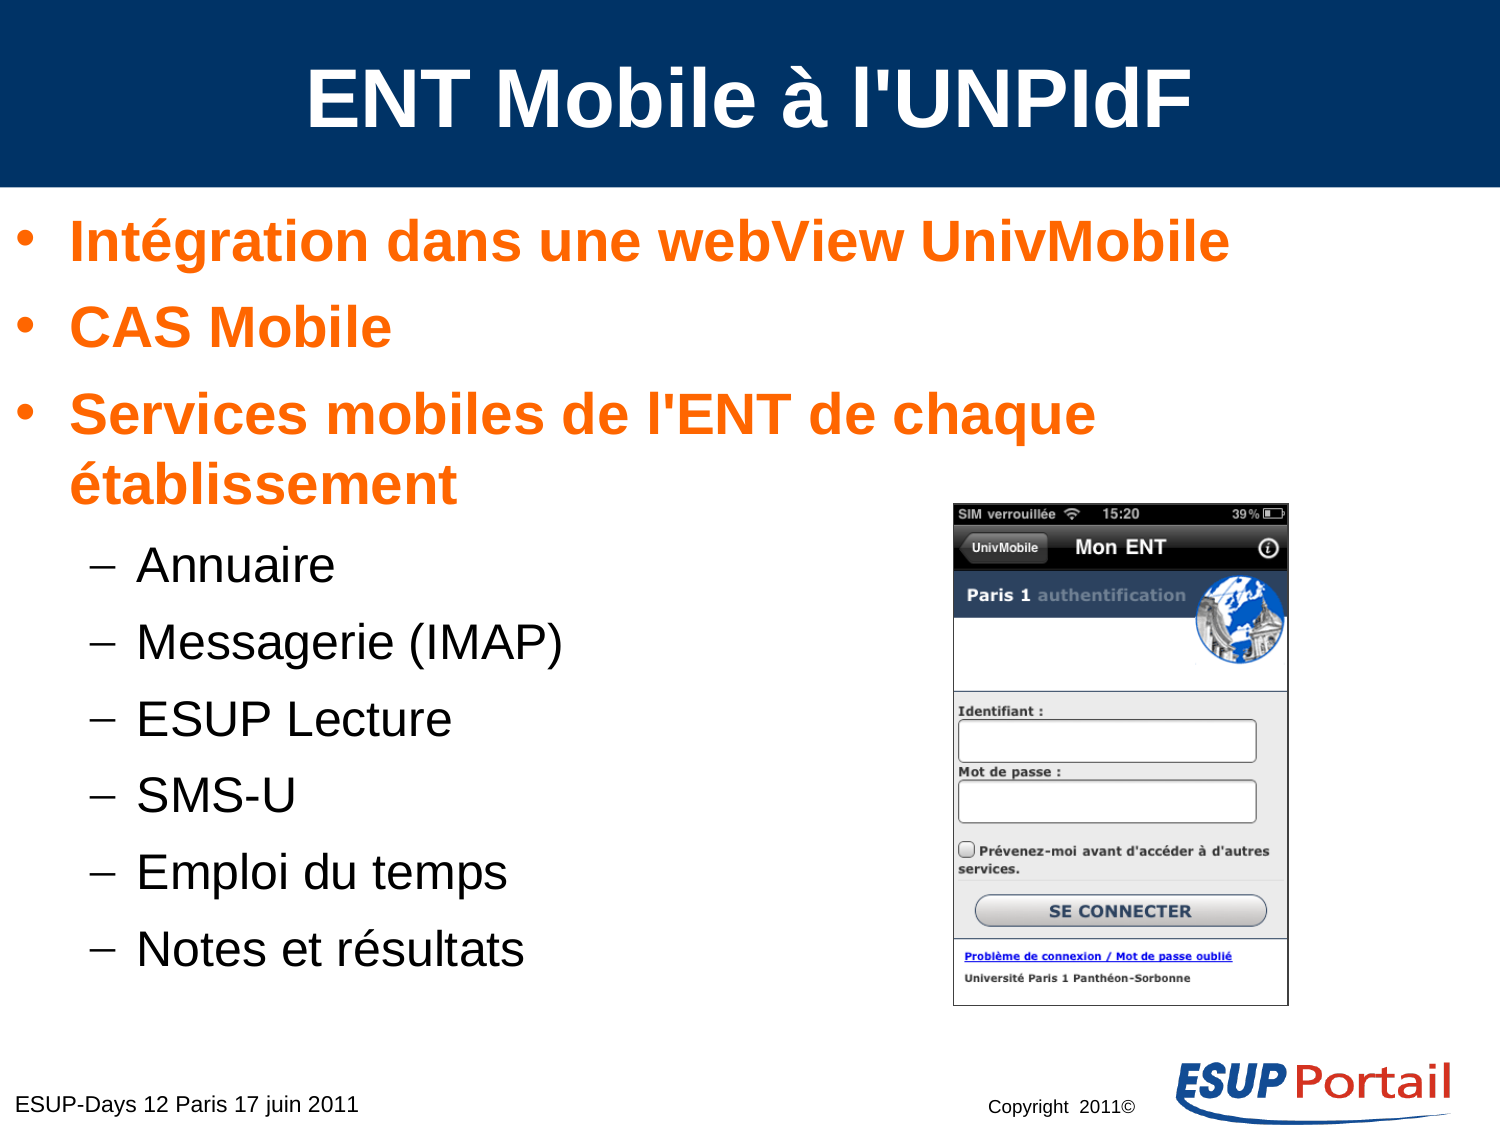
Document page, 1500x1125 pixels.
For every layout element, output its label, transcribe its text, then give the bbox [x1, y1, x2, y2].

text_box ENT Mobile à l'UNPIdF [0, 0, 1500, 177]
text_box ESUP-Days 12 Paris 17 juin 2011 [0, 1074, 632, 1125]
picture [1175, 1074, 1451, 1125]
picture [954, 504, 1288, 1005]
text_box Intégration dans une webView UnivMobile CAS Mobile Services mobiles de l'ENT de chaque établissement Annuaire Messagerie (IMAP) ESUP Lecture SMS-U Emploi du temps Notes et résultats [0, 177, 1500, 1074]
